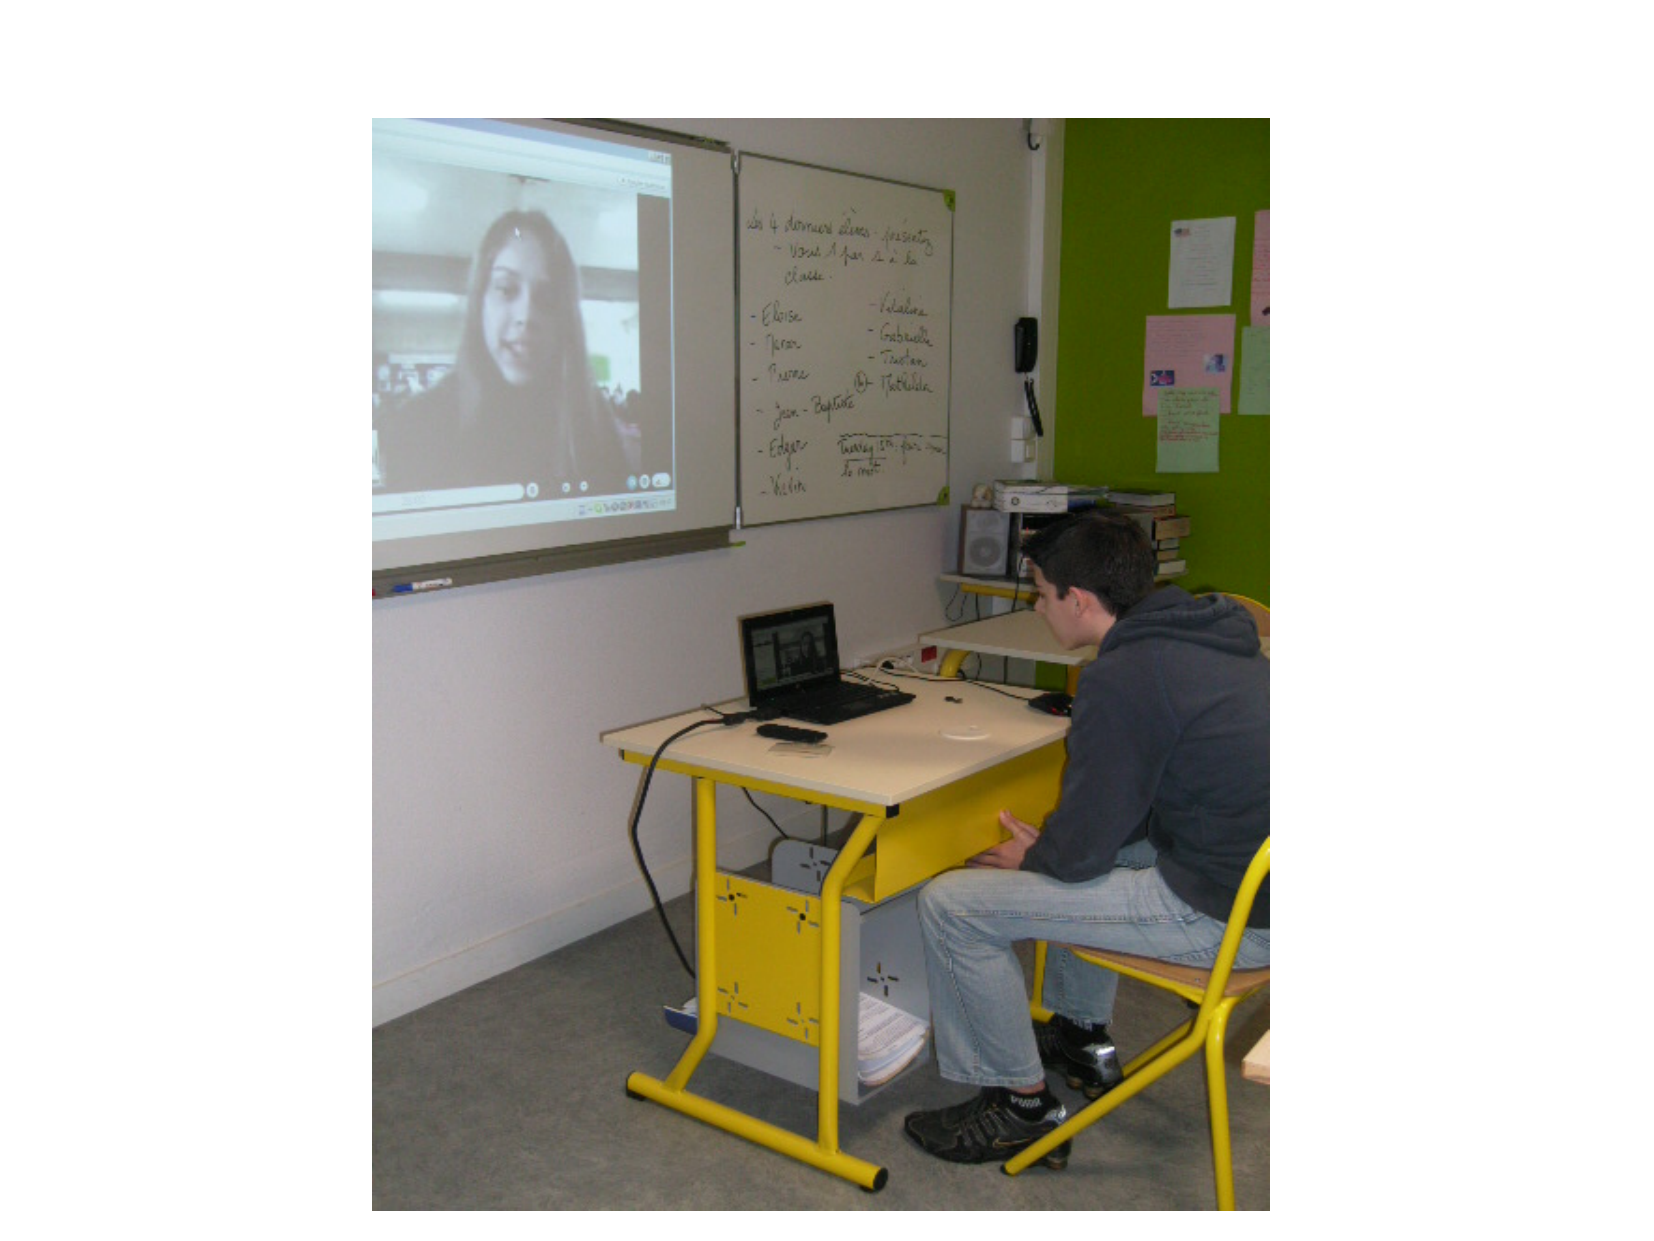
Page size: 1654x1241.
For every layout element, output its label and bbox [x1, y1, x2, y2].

picture [372, 118, 1270, 1211]
